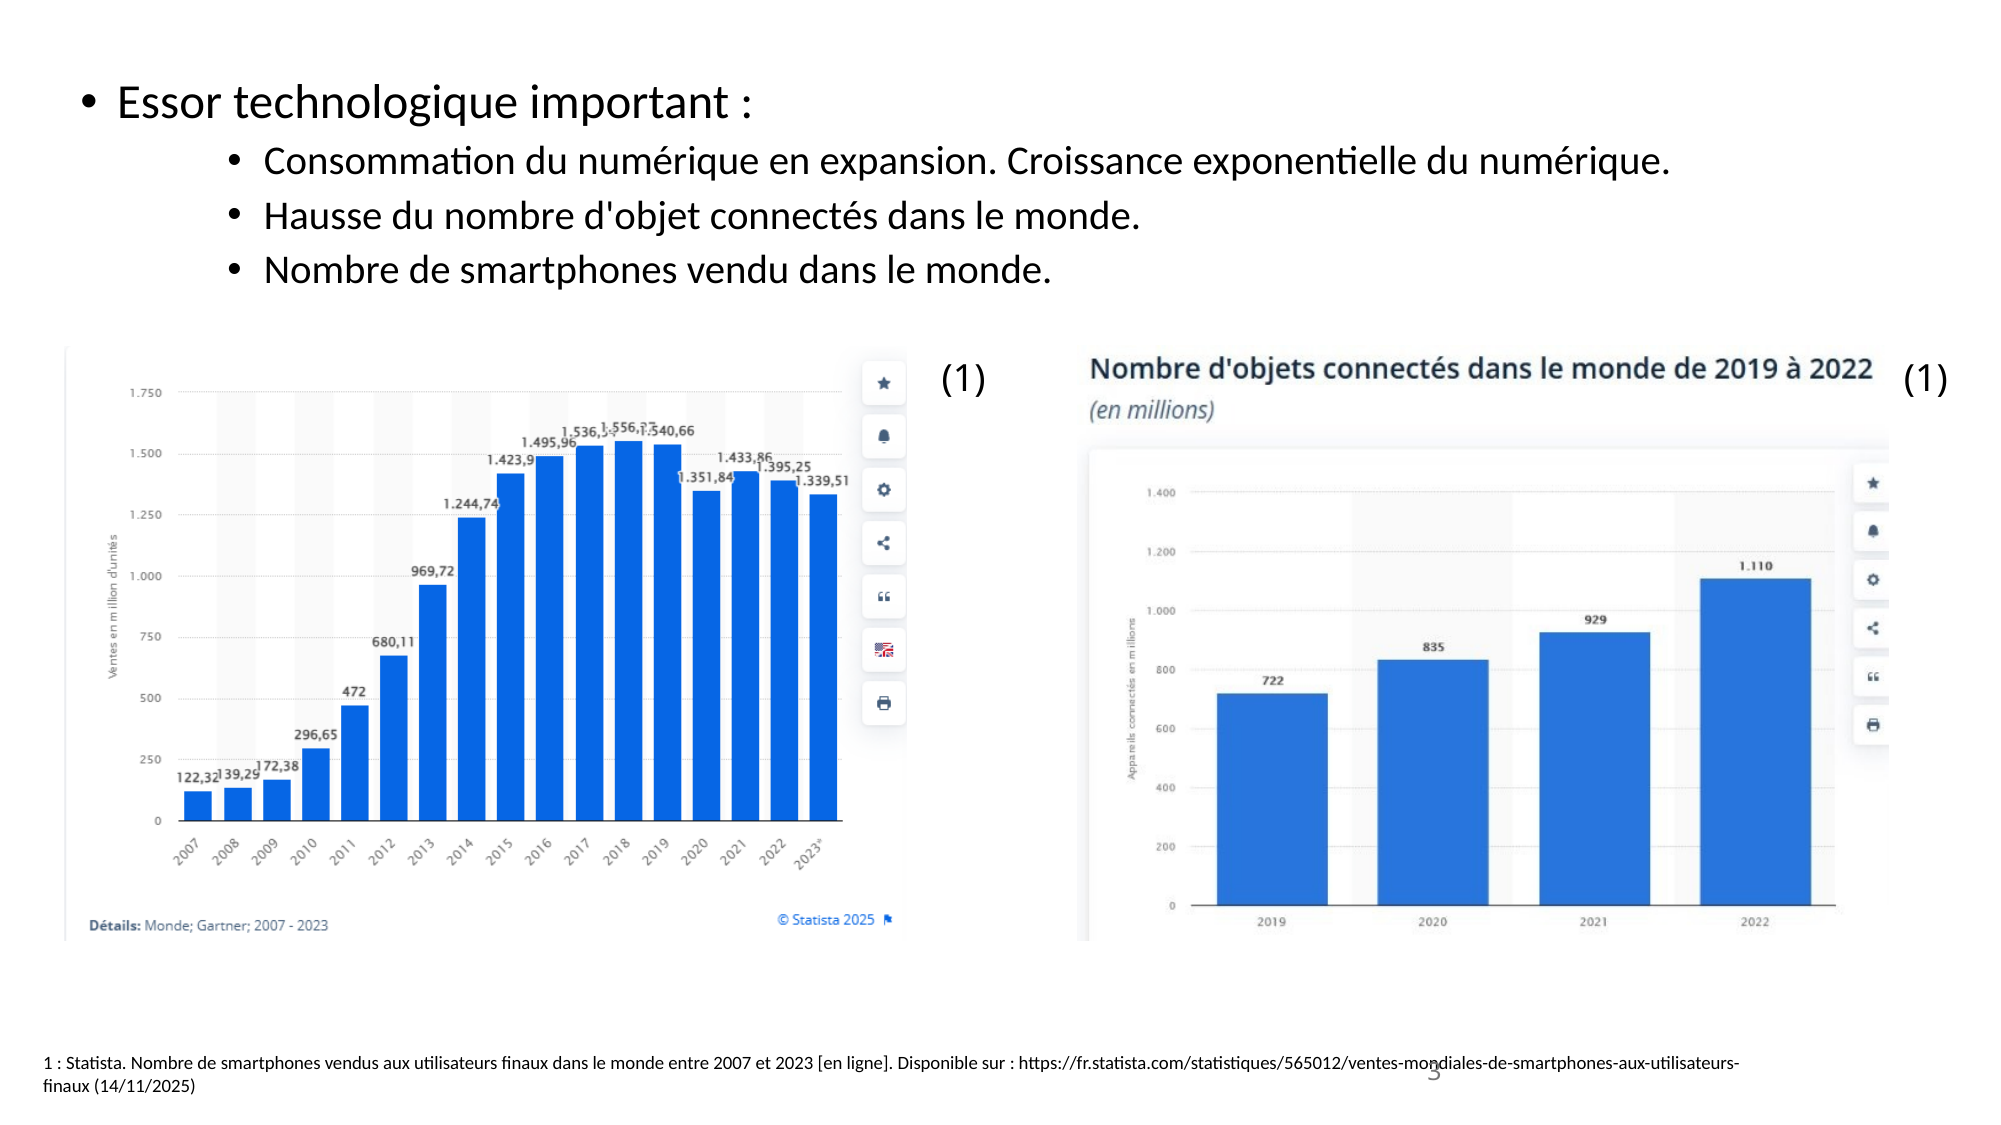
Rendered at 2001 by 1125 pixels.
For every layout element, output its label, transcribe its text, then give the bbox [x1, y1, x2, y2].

picture [64, 346, 907, 941]
text_box 1 : Statista. Nombre de smartphones vendus aux utilisateurs finaux dans le monde entre 2007 et 2023 [en ligne]. Disponible sur : https://fr.statista.com/statistiques/565012/ventes-mondiales-de-smartphones-aux-utilisateurs-finaux (14/11/2025) [28, 1042, 1784, 1104]
text_box (1) [926, 346, 1004, 407]
list Essor technologique important : Consommation du numérique en expansion. Croissance exponentielle du numérique. Hausse du nombre d'objet connectés dans le monde. Nombre de smartphones vendu dans le monde. [65, 69, 1789, 301]
text_box (1) [1888, 346, 2000, 407]
slide_number 3 [1412, 1042, 1863, 1103]
picture [1077, 345, 1889, 941]
